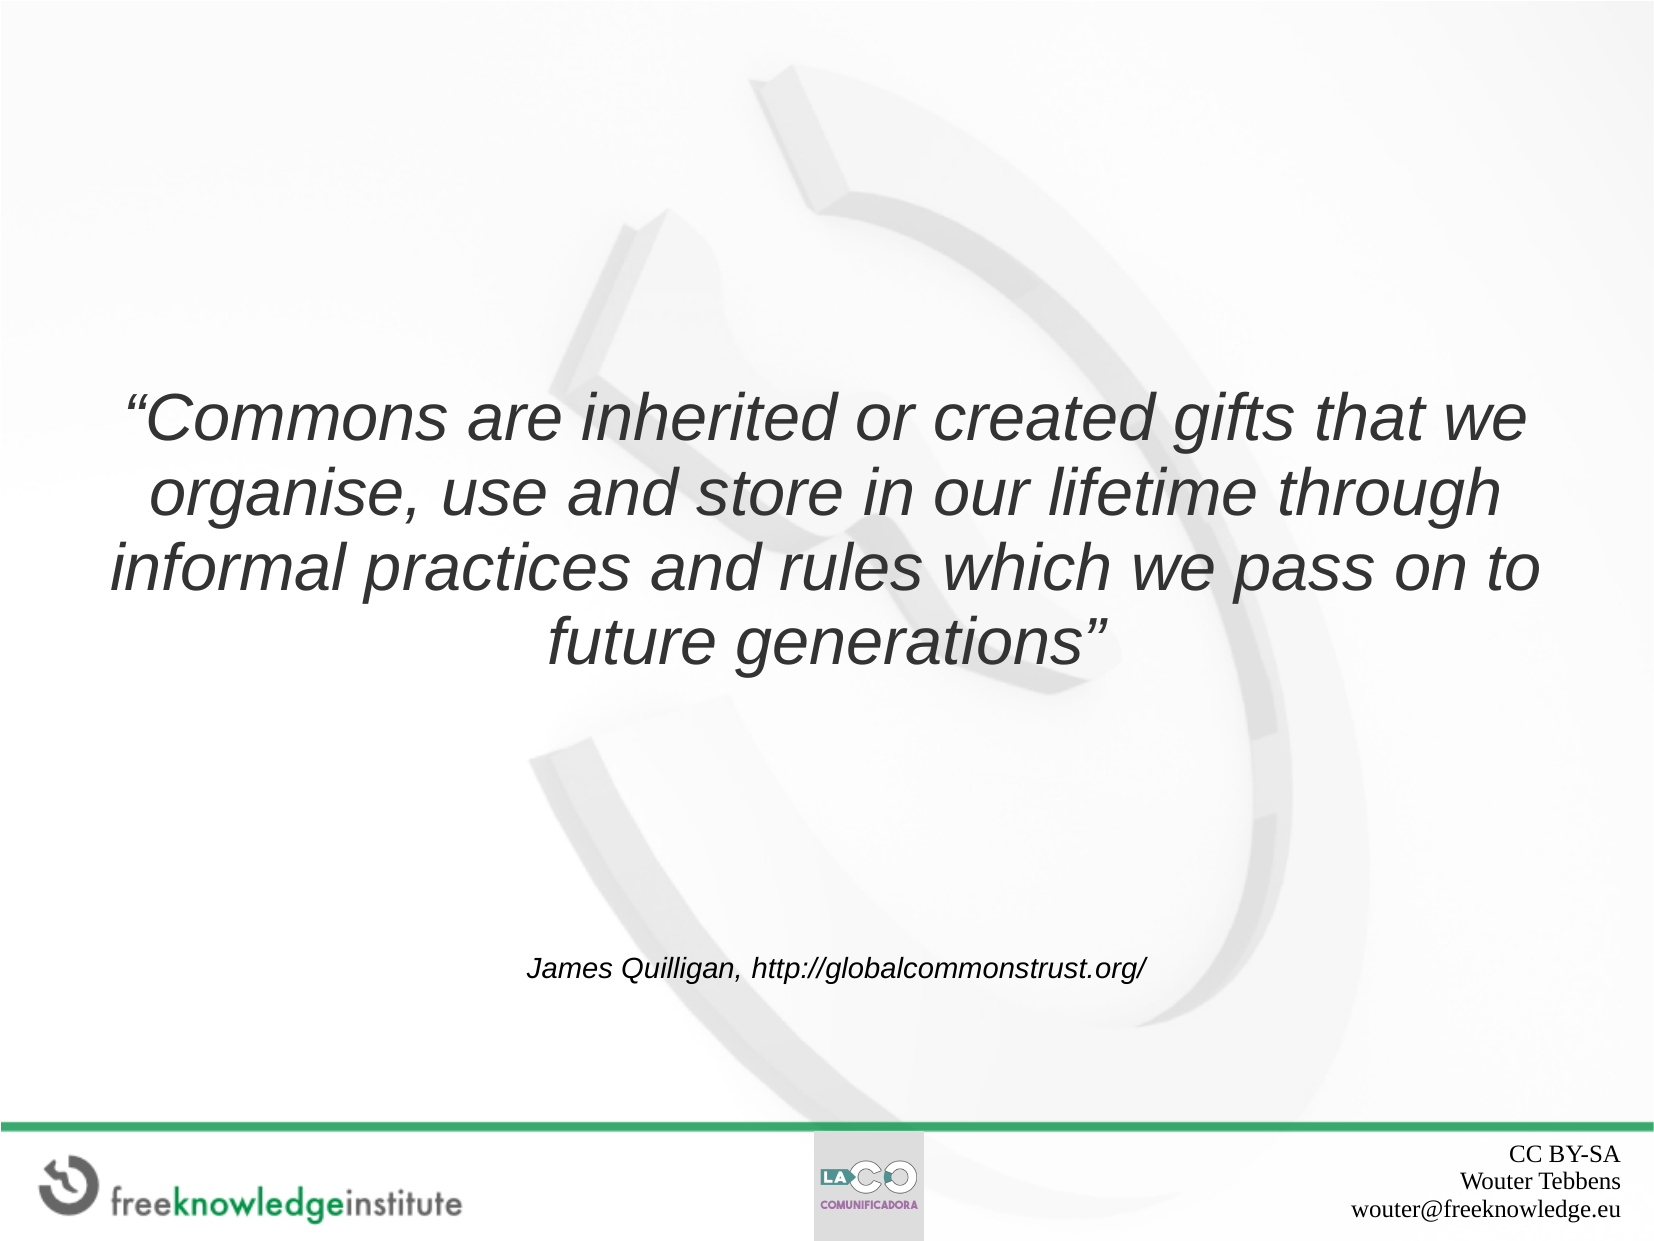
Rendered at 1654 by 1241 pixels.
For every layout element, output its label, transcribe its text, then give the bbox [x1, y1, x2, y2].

subtitle “Commons are inherited or created gifts that we organise, use and store in our lifetime through informal practices and rules which we pass on to future generations” [82, 49, 1571, 1010]
text_box James Quilligan, http://globalcommonstrust.org/ [512, 944, 1170, 993]
picture [1, 1, 1654, 1241]
